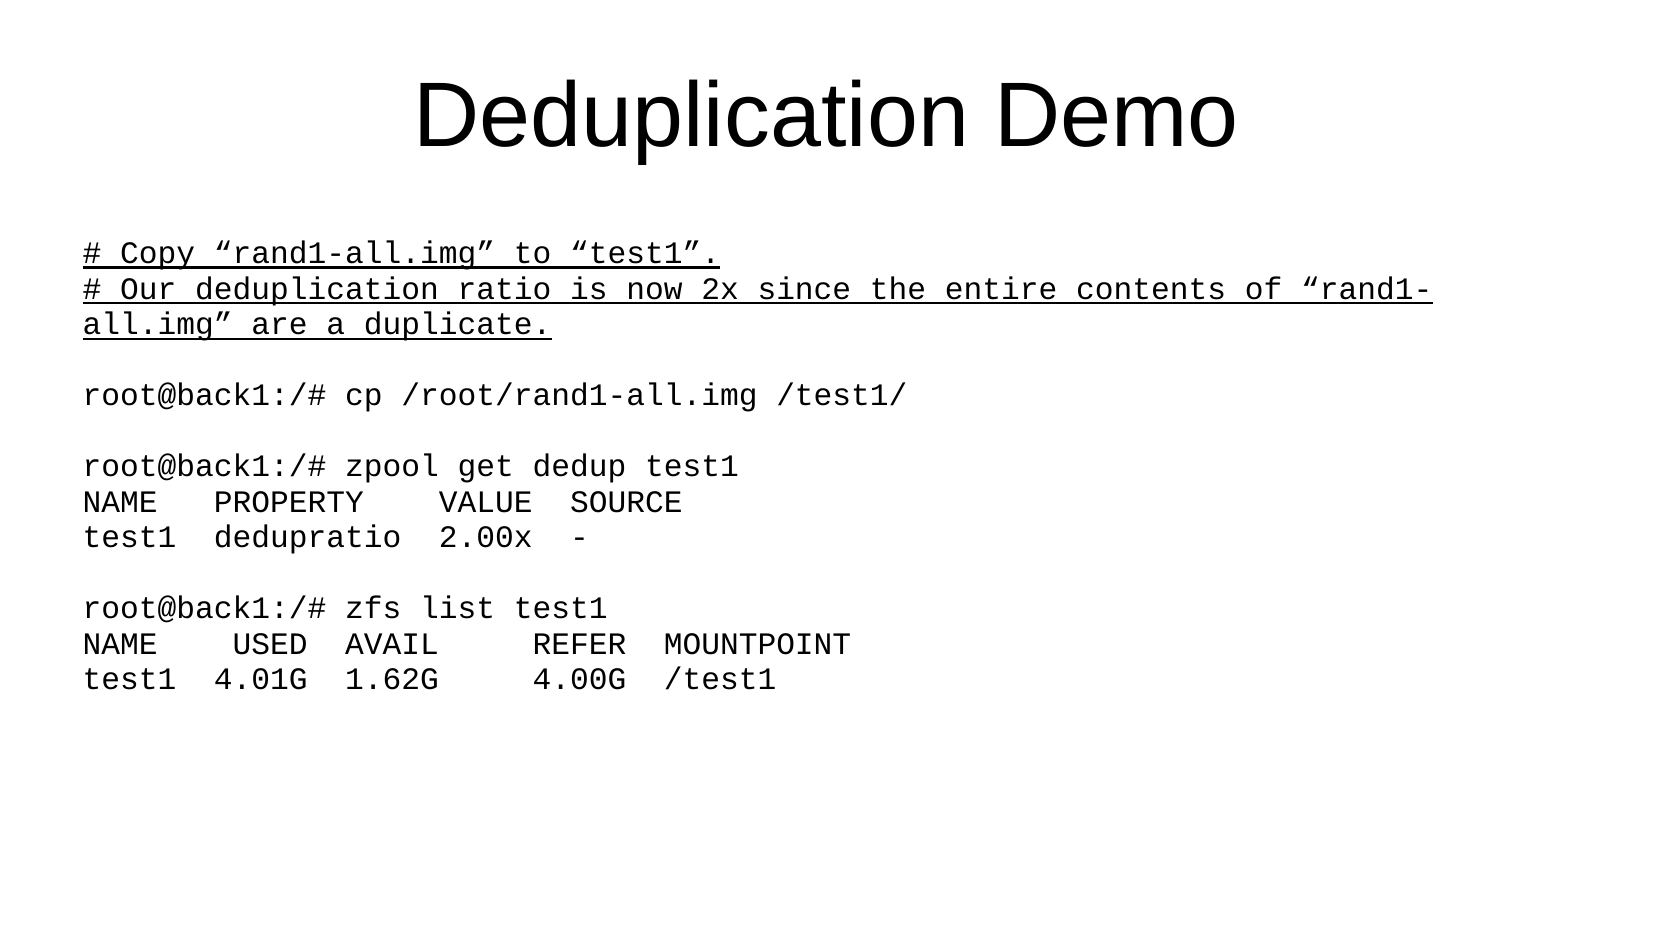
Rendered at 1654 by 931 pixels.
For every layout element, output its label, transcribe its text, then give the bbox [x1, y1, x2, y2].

subtitle # Copy “rand1-all.img” to “test1”. # Our deduplication ratio is now 2x since the entire contents of “rand1-all.img” are a duplicate. root@back1:/# cp /root/rand1-all.img /test1/ root@back1:/# zpool get dedup test1 NAME PROPERTY VALUE SOURCE test1 dedupratio 2.00x - root@back1:/# zfs list test1 NAME USED AVAIL REFER MOUNTPOINT test1 4.01G 1.62G 4.00G /test1 [82, 216, 1571, 756]
title Deduplication Demo [82, 37, 1571, 193]
